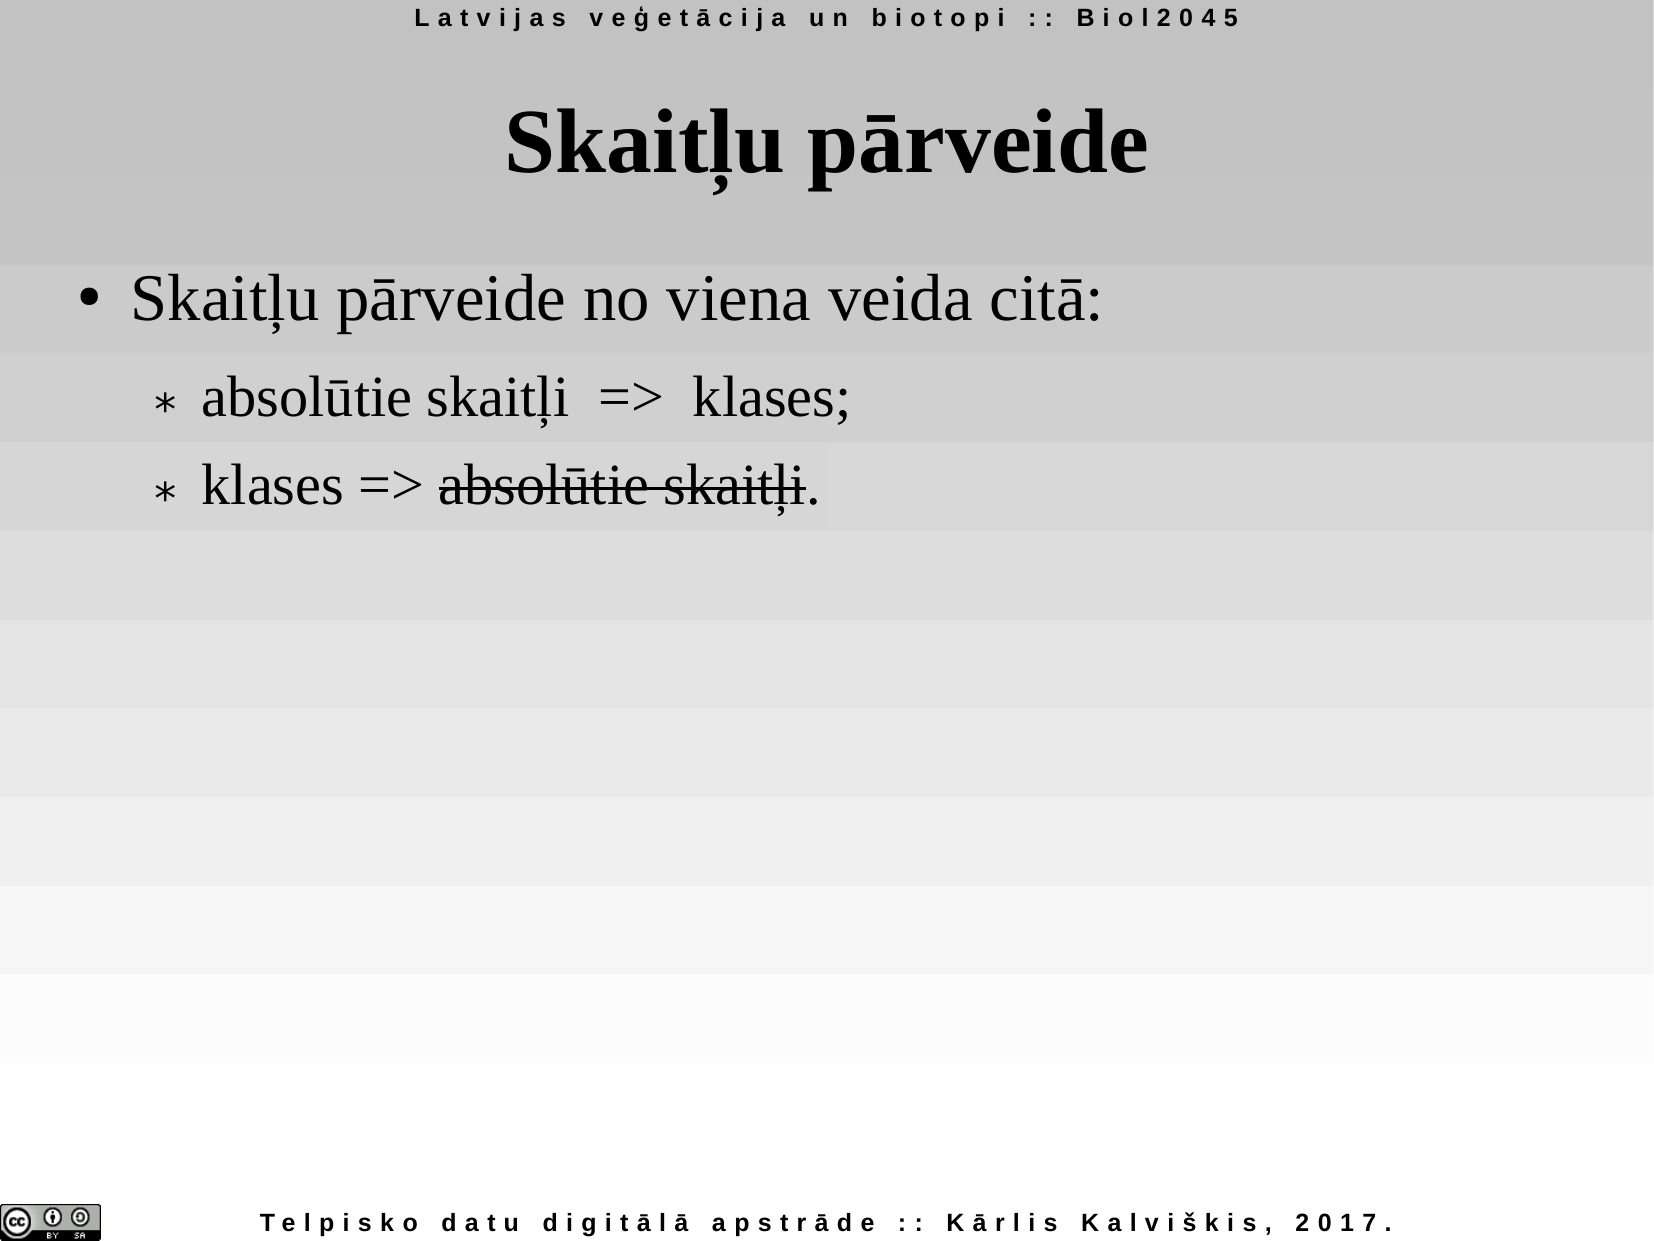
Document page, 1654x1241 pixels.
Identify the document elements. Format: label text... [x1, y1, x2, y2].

list Skaitļu pārveide no viena veida citā: absolūtie skaitļi => klases; klases => absolūtie skaitļi. [59, 261, 1596, 1175]
picture [0, 0, 1654, 1241]
title Skaitļu pārveide [59, 37, 1596, 246]
